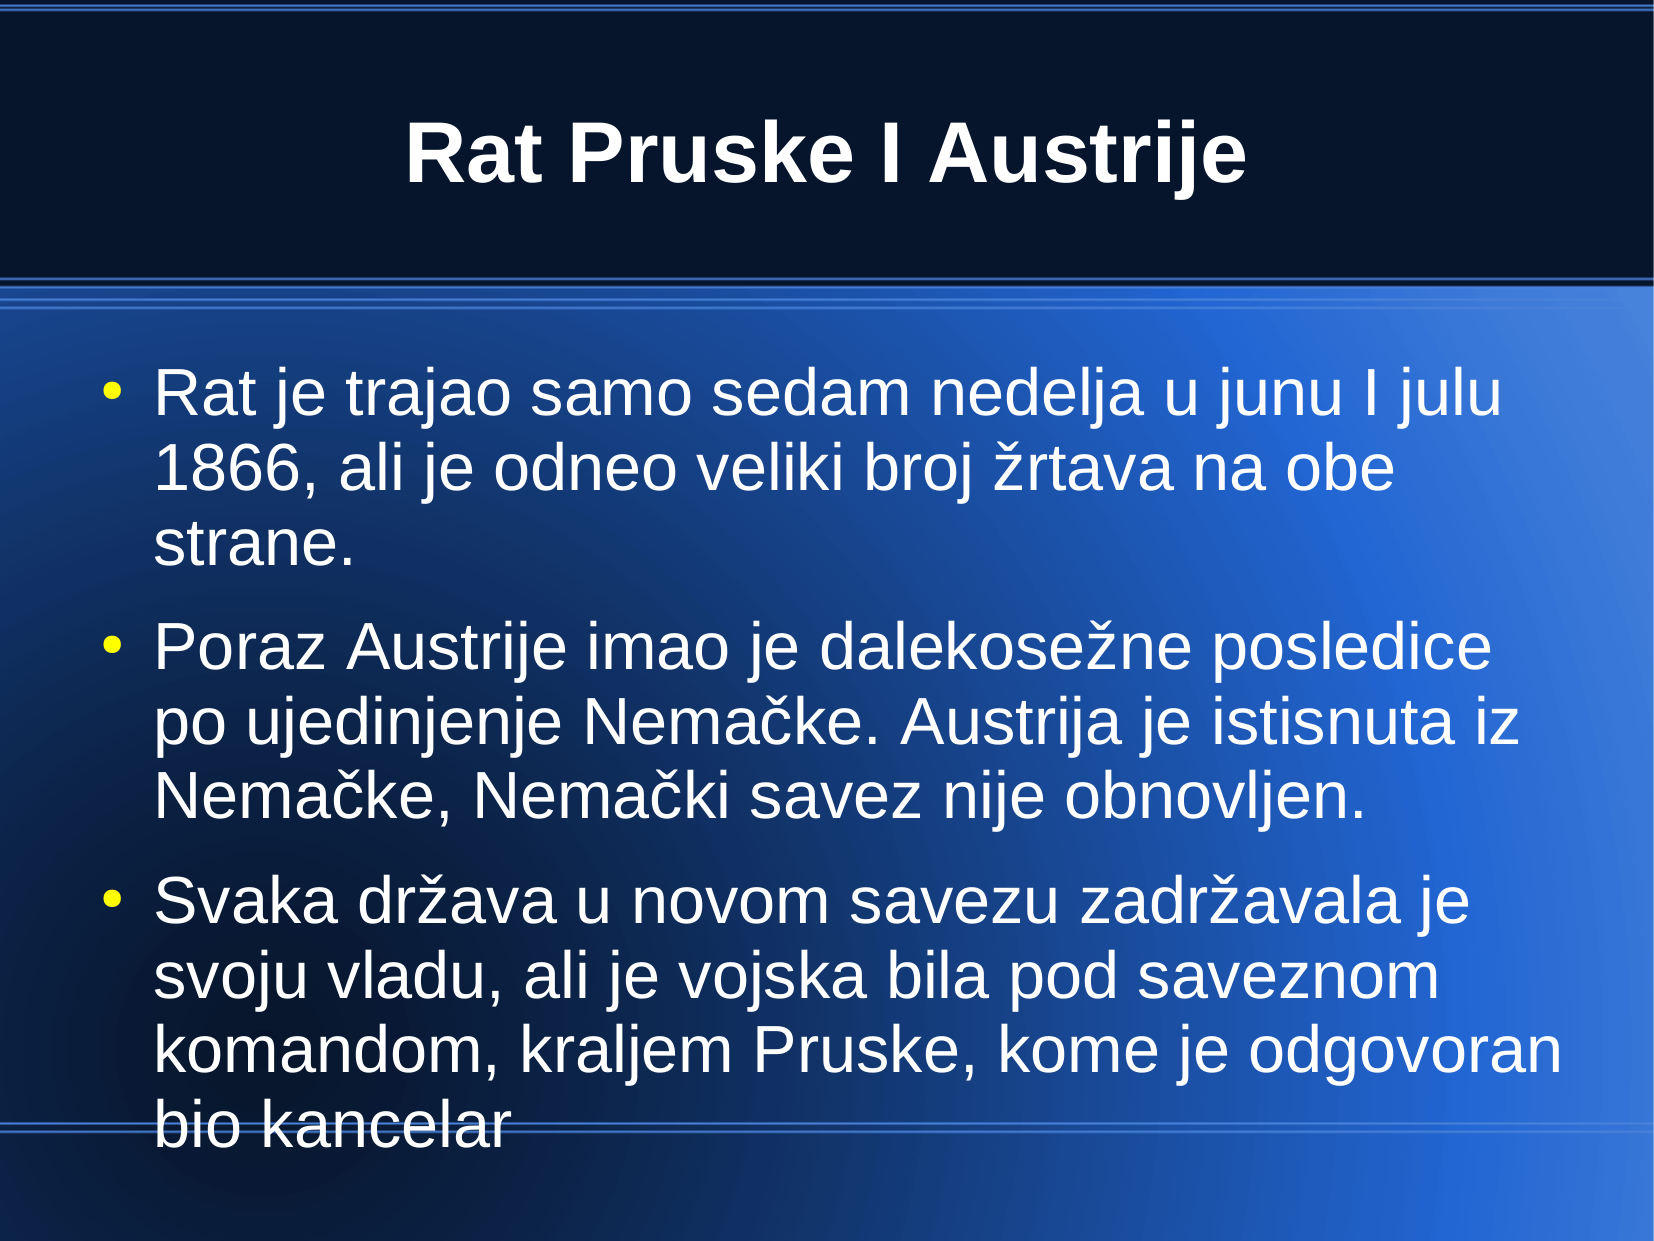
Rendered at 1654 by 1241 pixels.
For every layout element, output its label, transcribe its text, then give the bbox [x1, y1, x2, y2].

picture [0, 0, 1654, 1241]
title Rat Pruske I Austrije [82, 49, 1571, 257]
list Rat je trajao samo sedam nedelja u junu I julu 1866, ali je odneo veliki broj žrtava na obe strane. Poraz Austrije imao je dalekosežne posledice po ujedinjenje Nemačke. Austrija je istisnuta iz Nemačke, Nemački savez nije obnovljen. Svaka država u novom savezu zadržavala je svoju vladu, ali je vojska bila pod saveznom komandom, kraljem Pruske, kome je odgovoran bio kancelar [82, 355, 1571, 1162]
